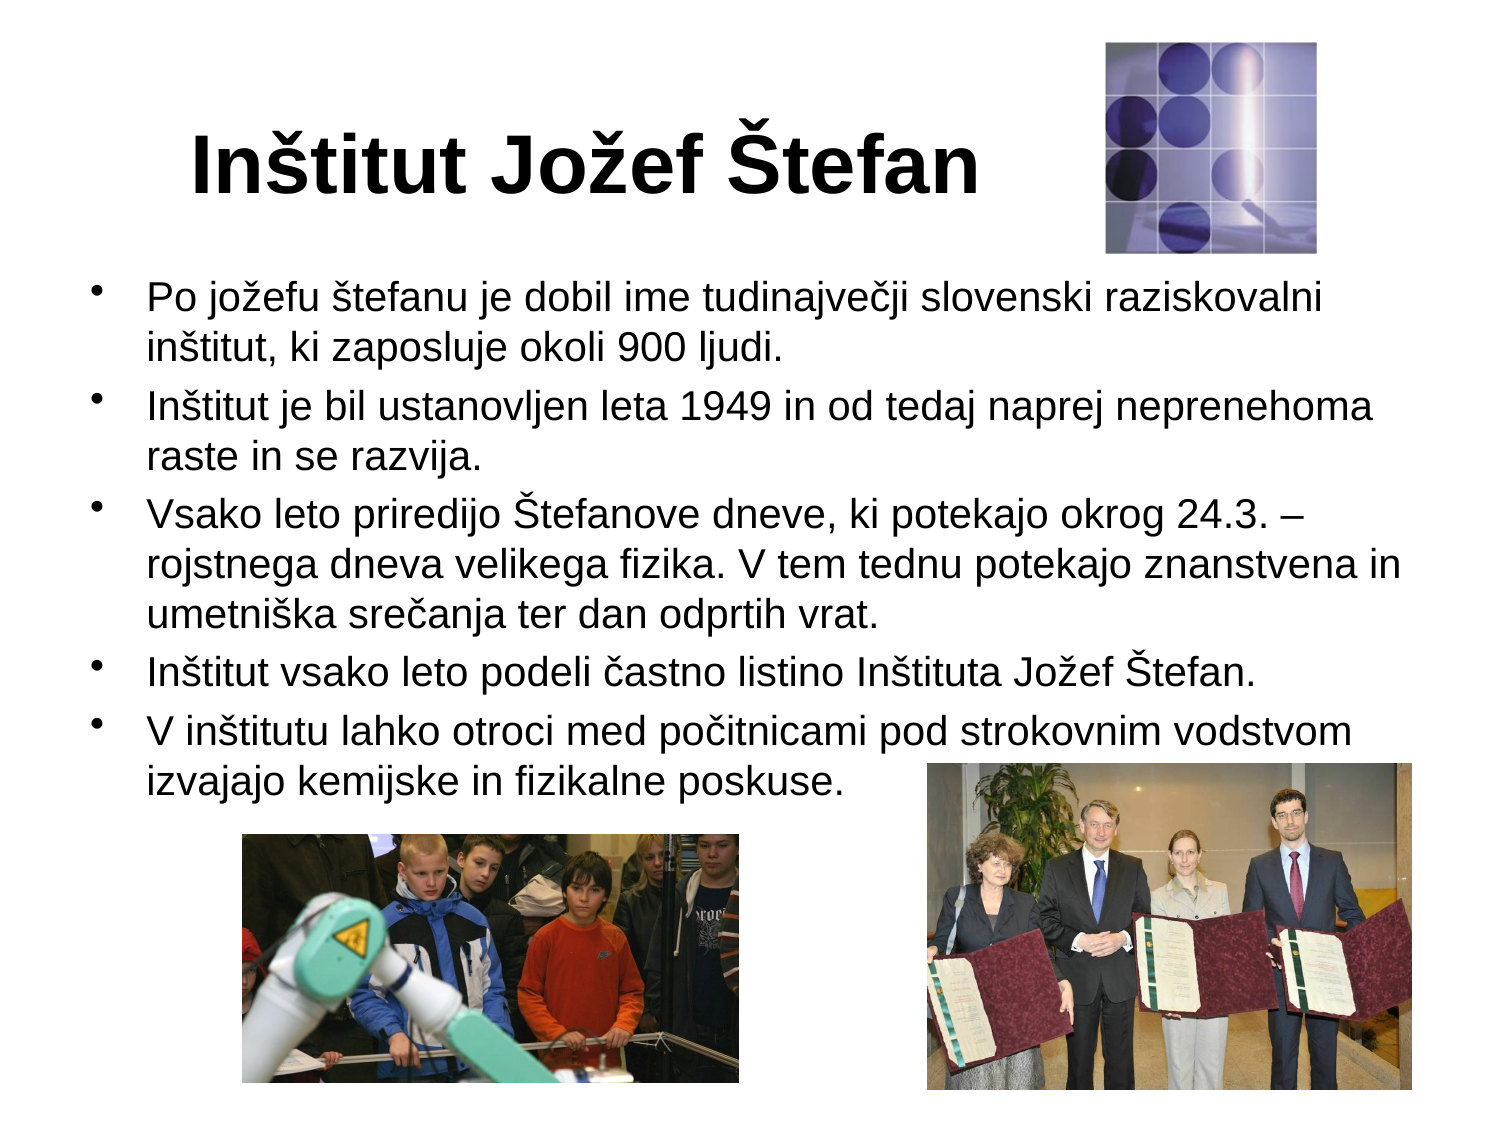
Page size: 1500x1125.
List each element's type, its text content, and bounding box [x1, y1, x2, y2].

picture [927, 1005, 1412, 1090]
list Po jožefu štefanu je dobil ime tudinajvečji slovenski raziskovalni inštitut, ki zaposluje okoli 900 ljudi. Inštitut je bil ustanovljen leta 1949 in od tedaj naprej neprenehoma raste in se razvija. Vsako leto priredijo Štefanove dneve, ki potekajo okrog 24.3. – rojstnega dneva velikega fizika. V tem tednu potekajo znanstvena in umetniška srečanja ter dan odprtih vrat. Inštitut vsako leto podeli častno listino Inštituta Jožef Štefan. V inštitutu lahko otroci med počitnicami pod strokovnim vodstvom izvajajo kemijske in fizikalne poskuse. [75, 262, 1425, 1005]
title Inštitut Jožef Štefan [0, 66, 1104, 254]
picture [1104, 42, 1317, 255]
picture [242, 834, 739, 1083]
